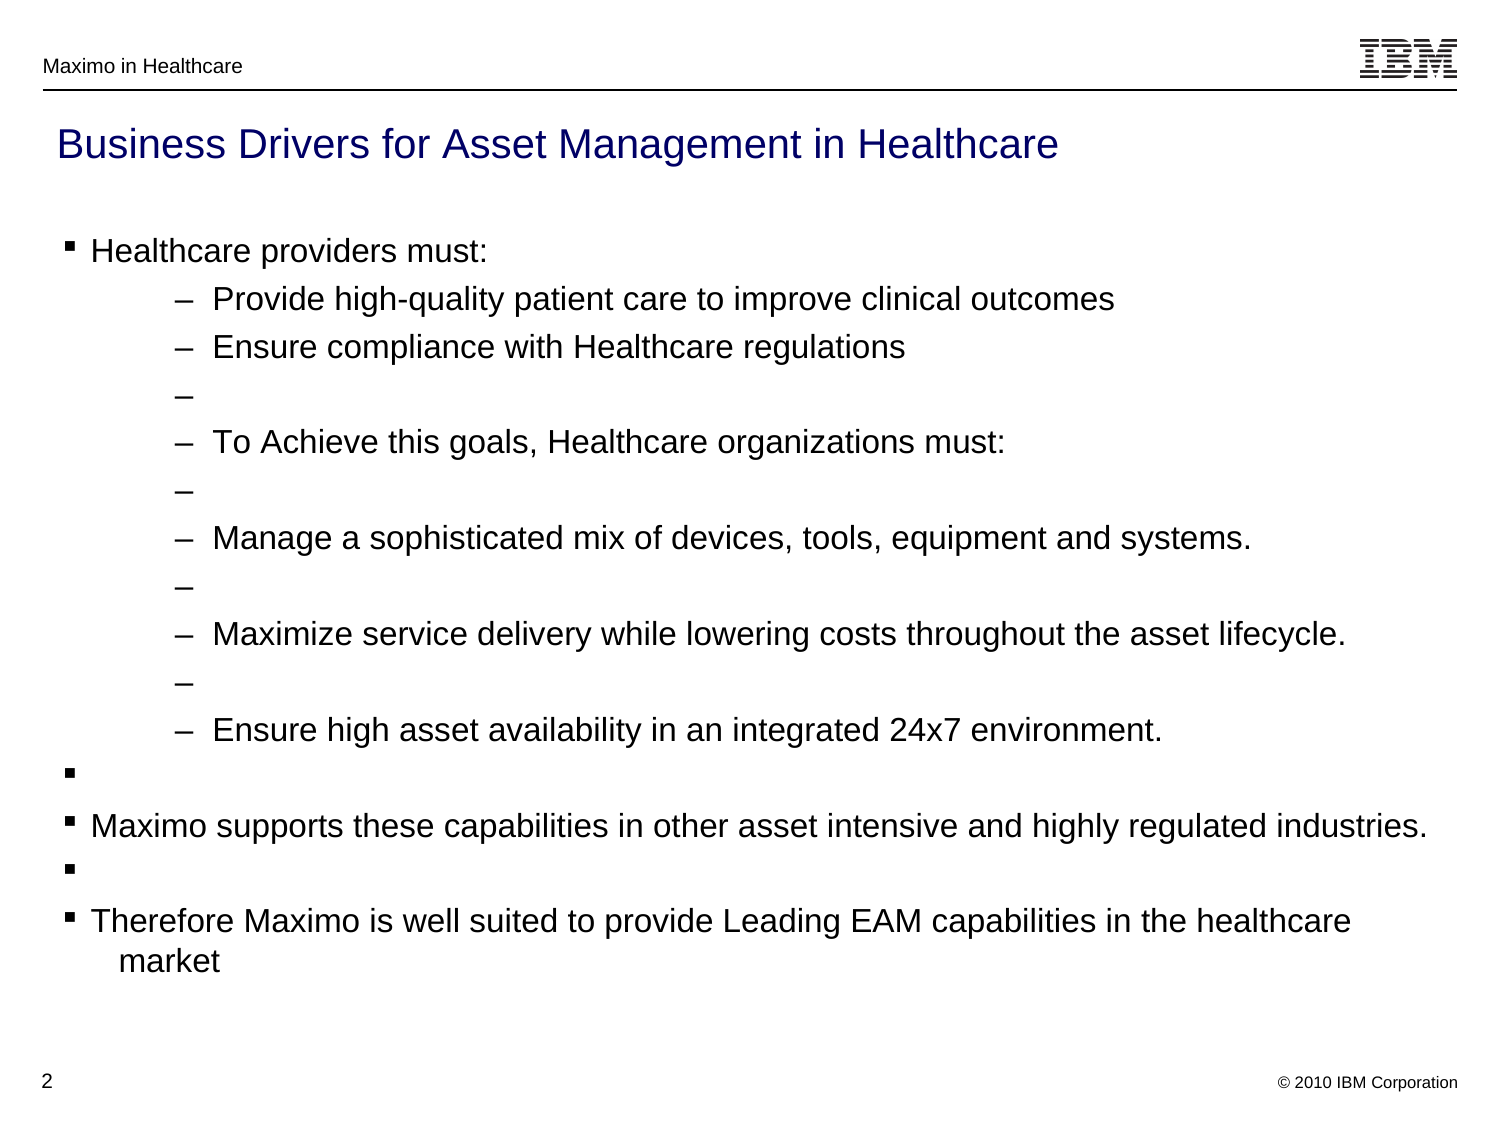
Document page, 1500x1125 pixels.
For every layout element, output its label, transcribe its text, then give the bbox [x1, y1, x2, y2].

list Healthcare providers must: Provide high-quality patient care to improve clinical outcomes Ensure compliance with Healthcare regulations To Achieve this goals, Healthcare organizations must: Manage a sophisticated mix of devices, tools, equipment and systems. Maximize service delivery while lowering costs throughout the asset lifecycle. Ensure high asset availability in an integrated 24x7 environment. Maximo supports these capabilities in other asset intensive and highly regulated industries. Therefore Maximo is well suited to provide Leading EAM capabilities in the healthcare market [47, 222, 1469, 1029]
title Business Drivers for Asset Management in Healthcare [41, 100, 1480, 191]
picture [1360, 39, 1457, 78]
